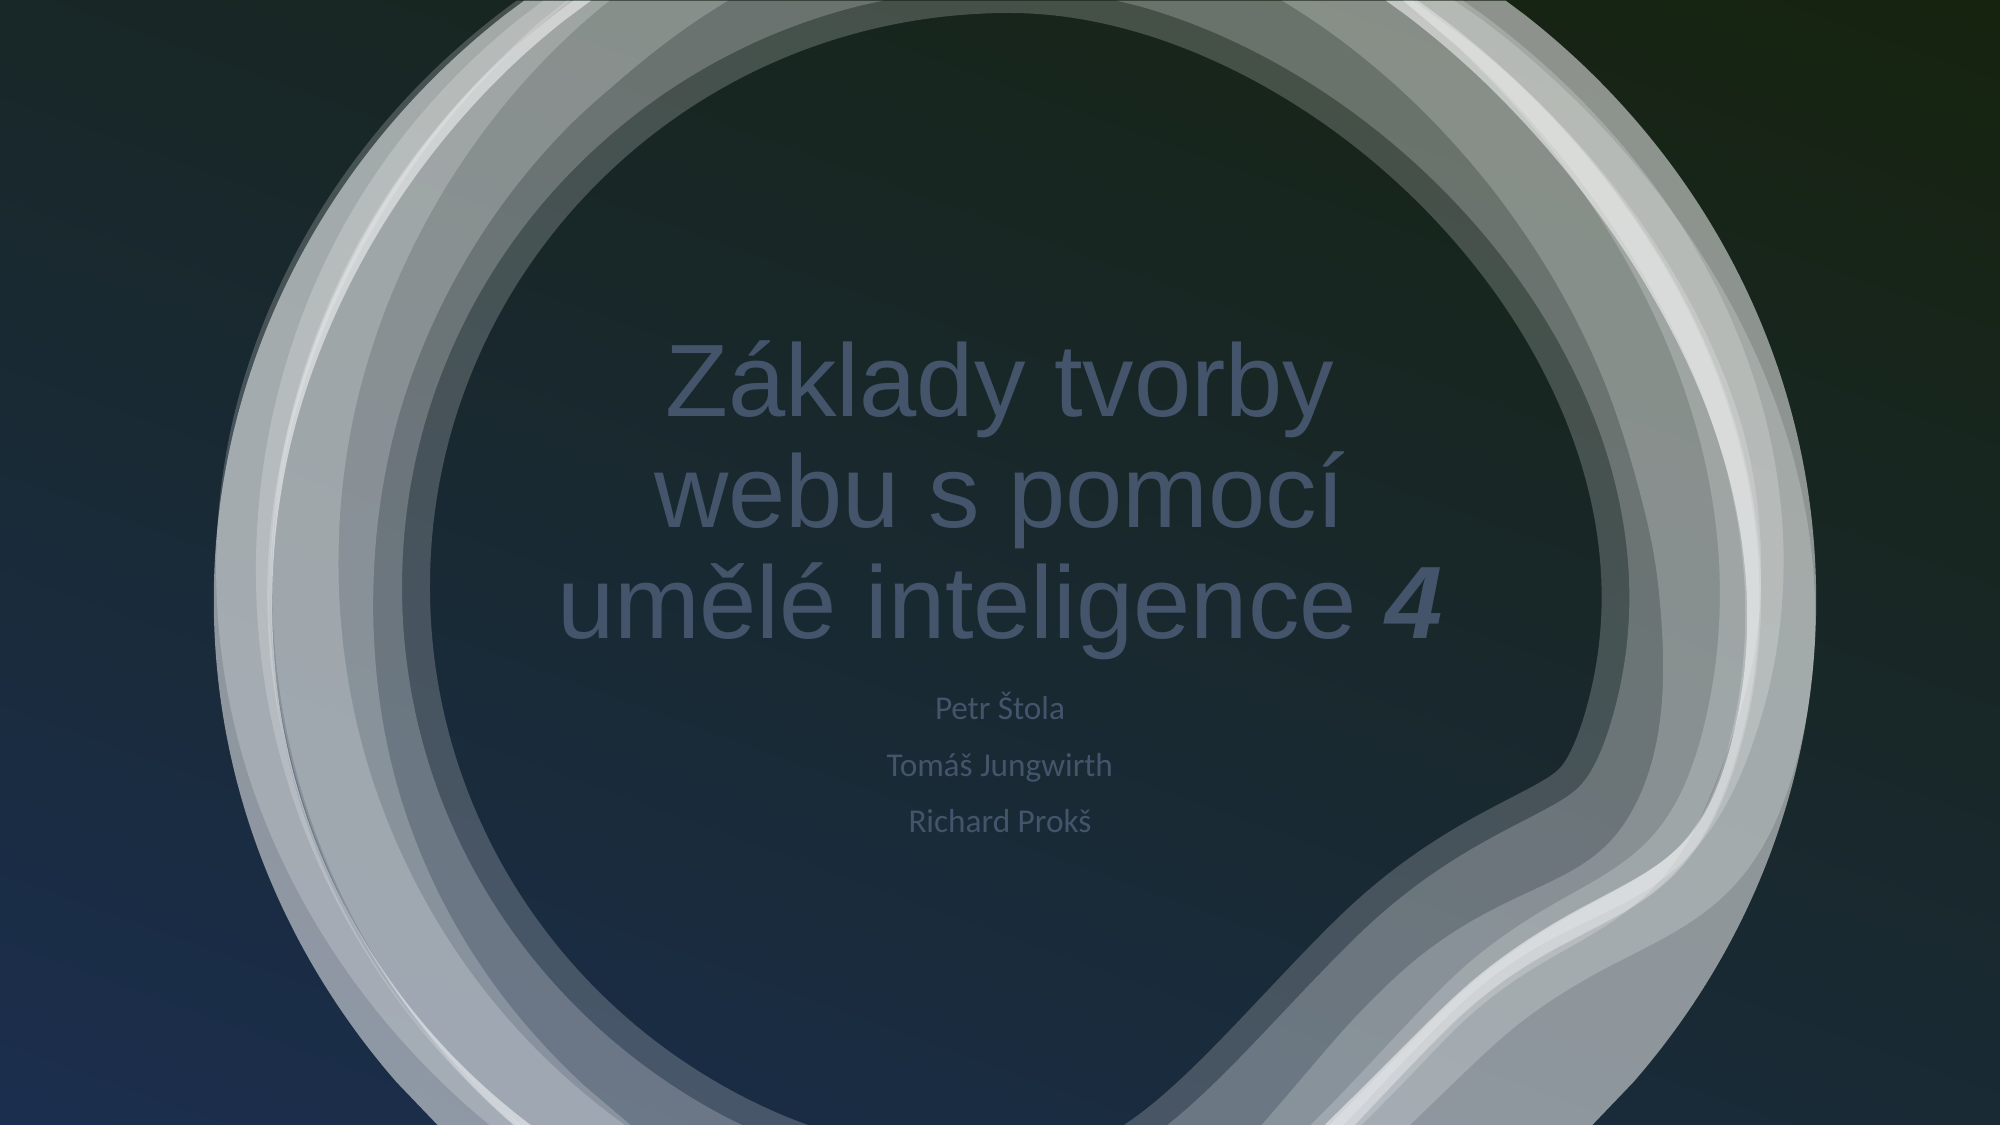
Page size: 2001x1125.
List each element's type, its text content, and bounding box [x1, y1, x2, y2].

subtitle Petr Štola Tomáš Jungwirth Richard Prokš [527, 683, 1473, 796]
title Základy tvorby webu s pomocí umělé inteligence 4 [527, 289, 1473, 669]
text_box [0, 0, 2000, 1125]
